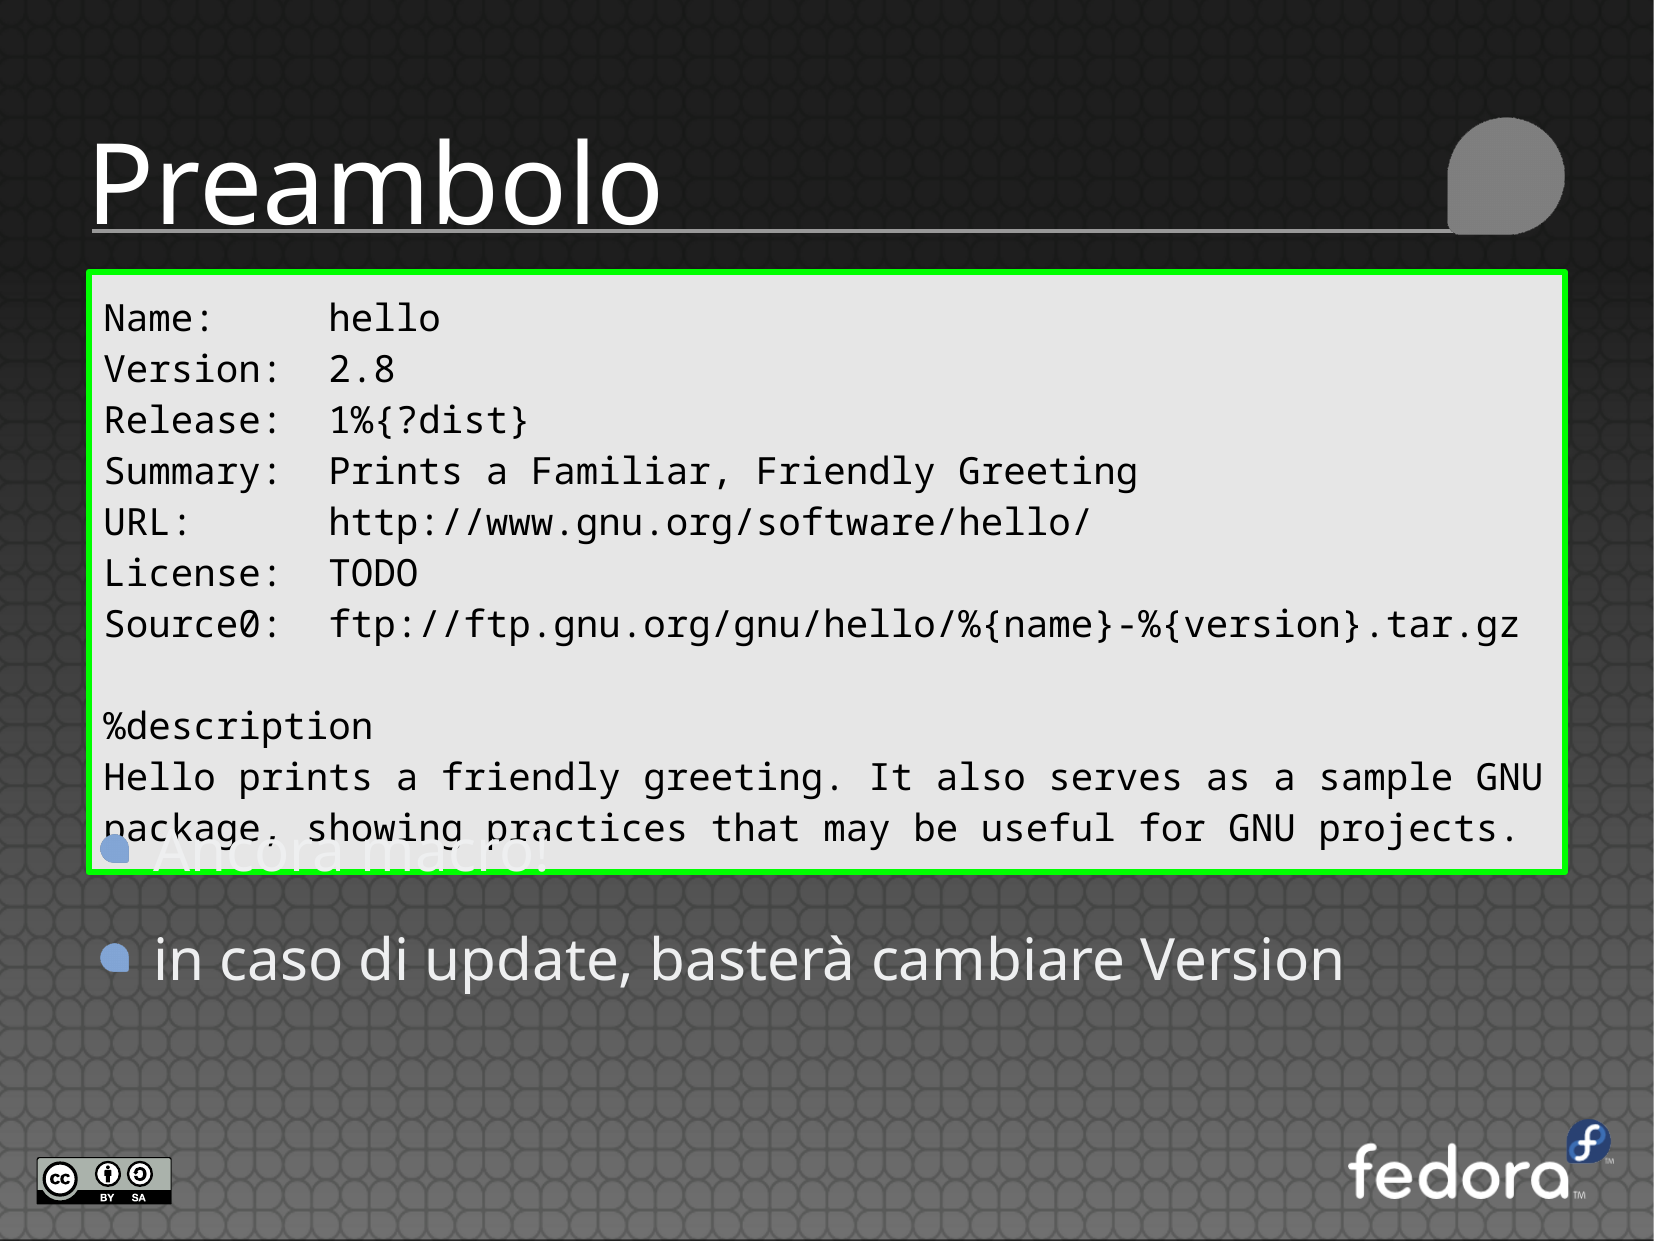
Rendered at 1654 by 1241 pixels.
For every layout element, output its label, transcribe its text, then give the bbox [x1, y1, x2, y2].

picture [0, 0, 1654, 1241]
text_box Name: hello Version: 2.8 Release: 1%{?dist} Summary: Prints a Familiar, Friendly Greeting URL: http://www.gnu.org/software/hello/ License: TODO Source0: ftp://ftp.gnu.org/gnu/hello/%{name}-%{version}.tar.gz %description Hello prints a friendly greeting. It also serves as a sample GNU package, showing practices that may be useful for GNU projects. [88, 271, 1565, 790]
title Preambolo [86, 110, 1576, 251]
list Ancora macro! in caso di update, basterà cambiare Version [82, 809, 1565, 1006]
